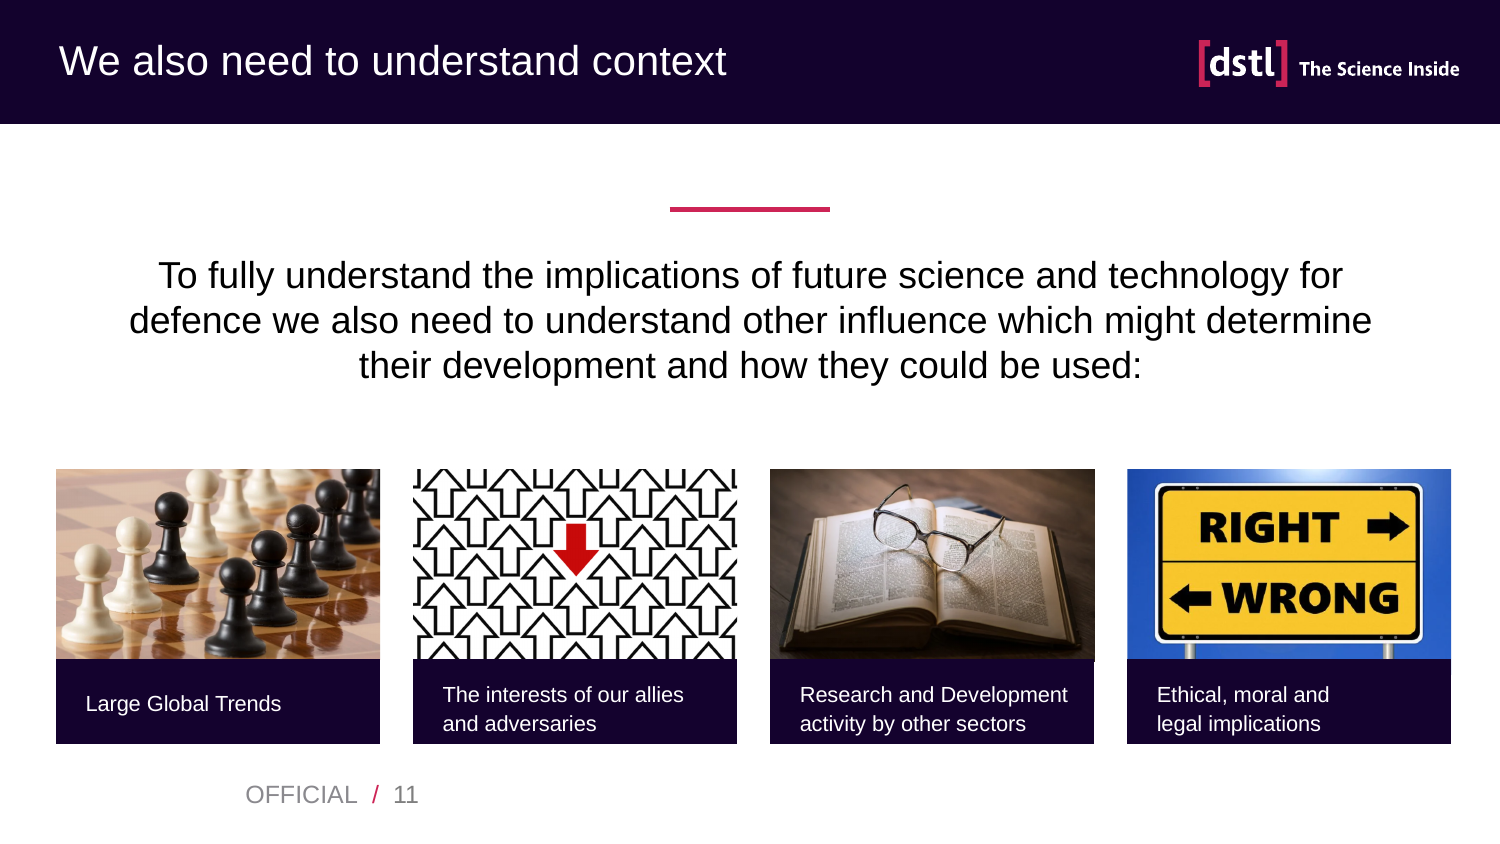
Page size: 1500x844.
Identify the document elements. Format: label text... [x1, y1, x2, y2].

text_box We also need to understand context [0, 0, 1140, 124]
text_box Large Global Trends [56, 659, 380, 744]
text_box Ethical, moral and legal implications [1127, 659, 1451, 744]
picture [770, 469, 1095, 662]
text_box Research and Development activity by other sectors [770, 659, 1094, 744]
picture [413, 469, 738, 660]
picture [56, 469, 381, 660]
picture [1127, 469, 1452, 675]
text_box To fully understand the implications of future science and technology for defence we also need to understand other influence which might determine their development and how they could be used: [90, 243, 1412, 395]
text_box The interests of our allies and adversaries [413, 659, 737, 744]
text_box OFFICIAL / 11 [230, 771, 1457, 816]
